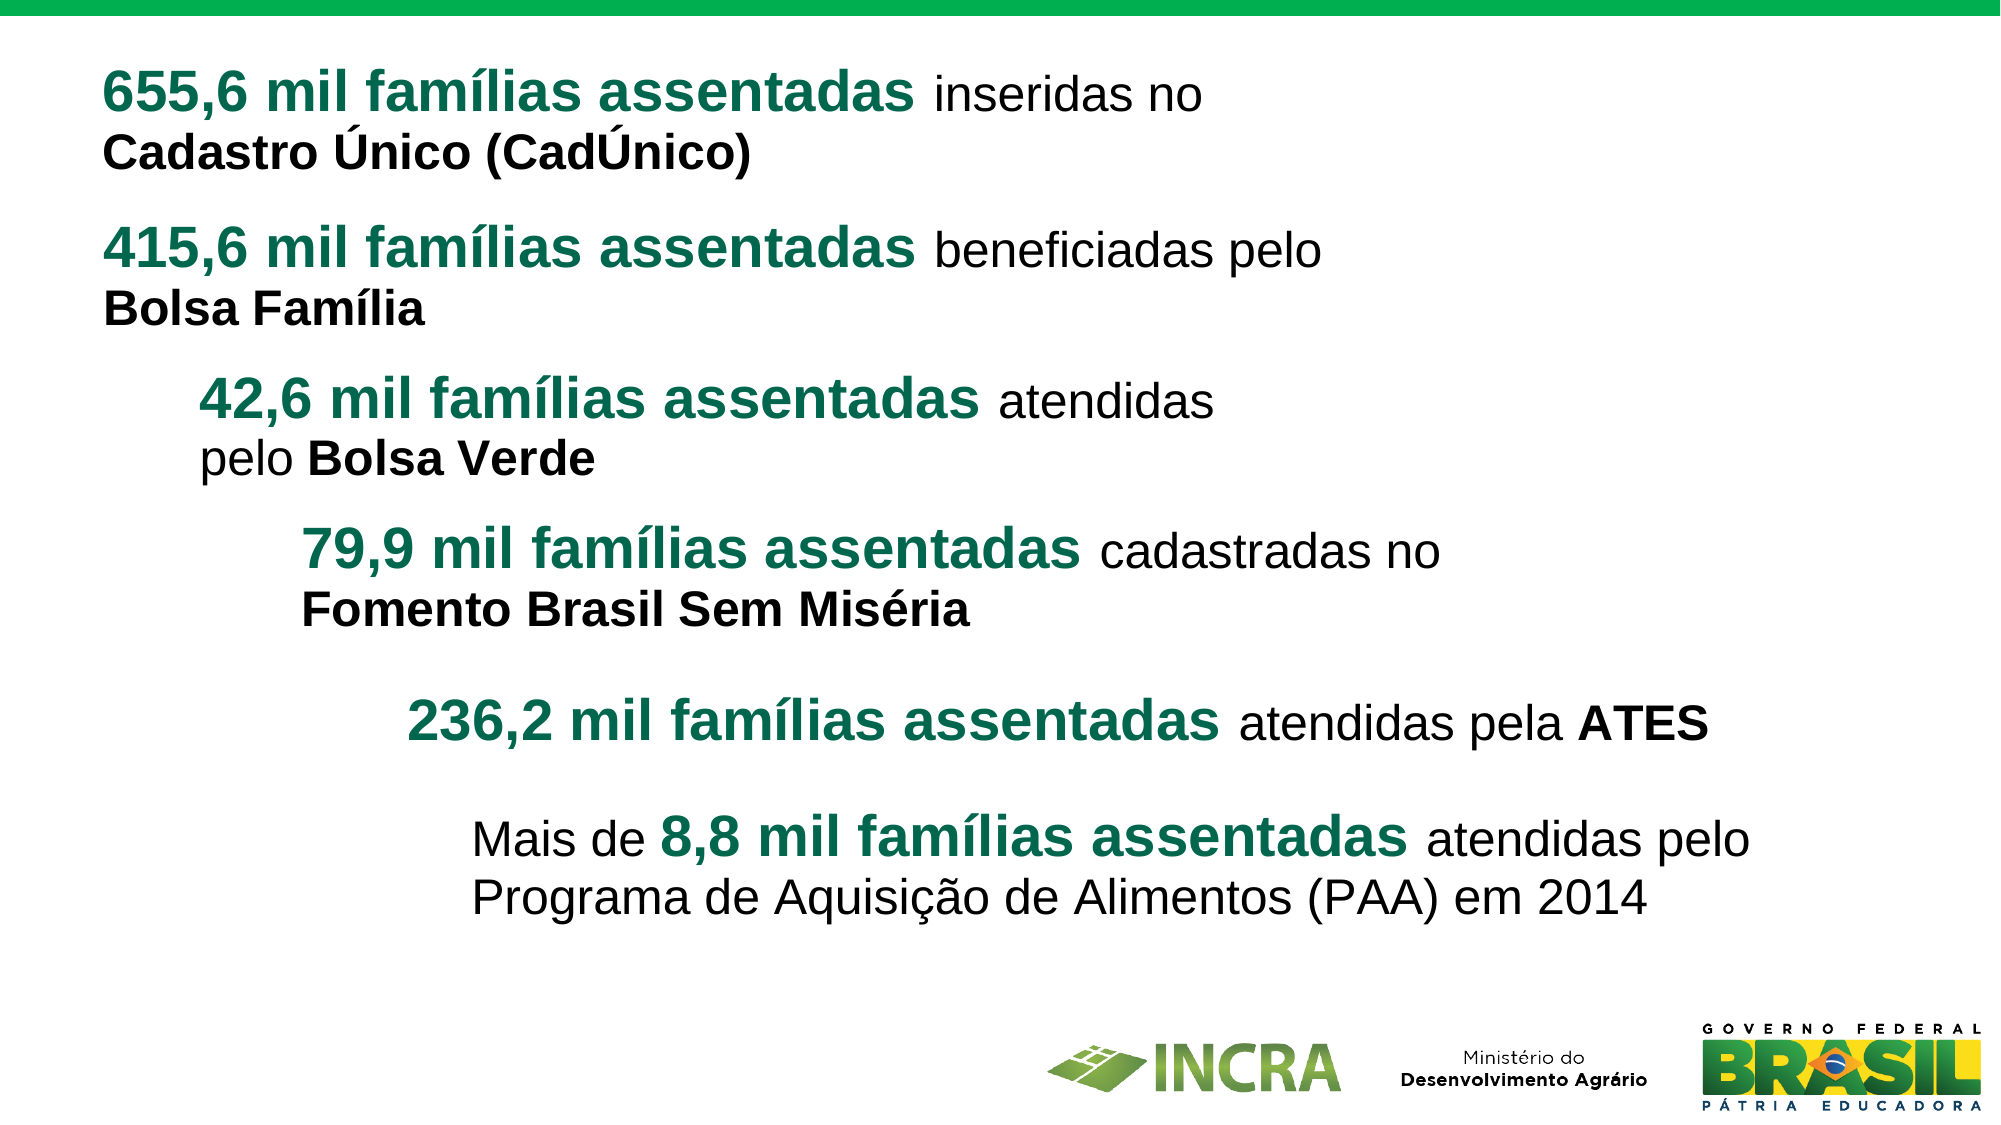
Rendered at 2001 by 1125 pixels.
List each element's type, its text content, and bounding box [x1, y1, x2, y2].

text_box 79,9 mil famílias assentadas cadastradas no Fomento Brasil Sem Miséria [286, 508, 1609, 646]
text_box 655,6 mil famílias assentadas inseridas no Cadastro Único (CadÚnico) [88, 52, 1421, 189]
text_box 236,2 mil famílias assentadas atendidas pela ATES [392, 681, 1839, 762]
text_box Mais de 8,8 mil famílias assentadas atendidas pelo Programa de Aquisição de Alimentos (PAA) em 2014 [456, 797, 1975, 934]
text_box 415,6 mil famílias assentadas beneficiadas pelo Bolsa Família [88, 207, 1347, 345]
text_box 42,6 mil famílias assentadas atendidas pelo Bolsa Verde [184, 358, 1261, 495]
picture [1047, 1023, 1981, 1111]
